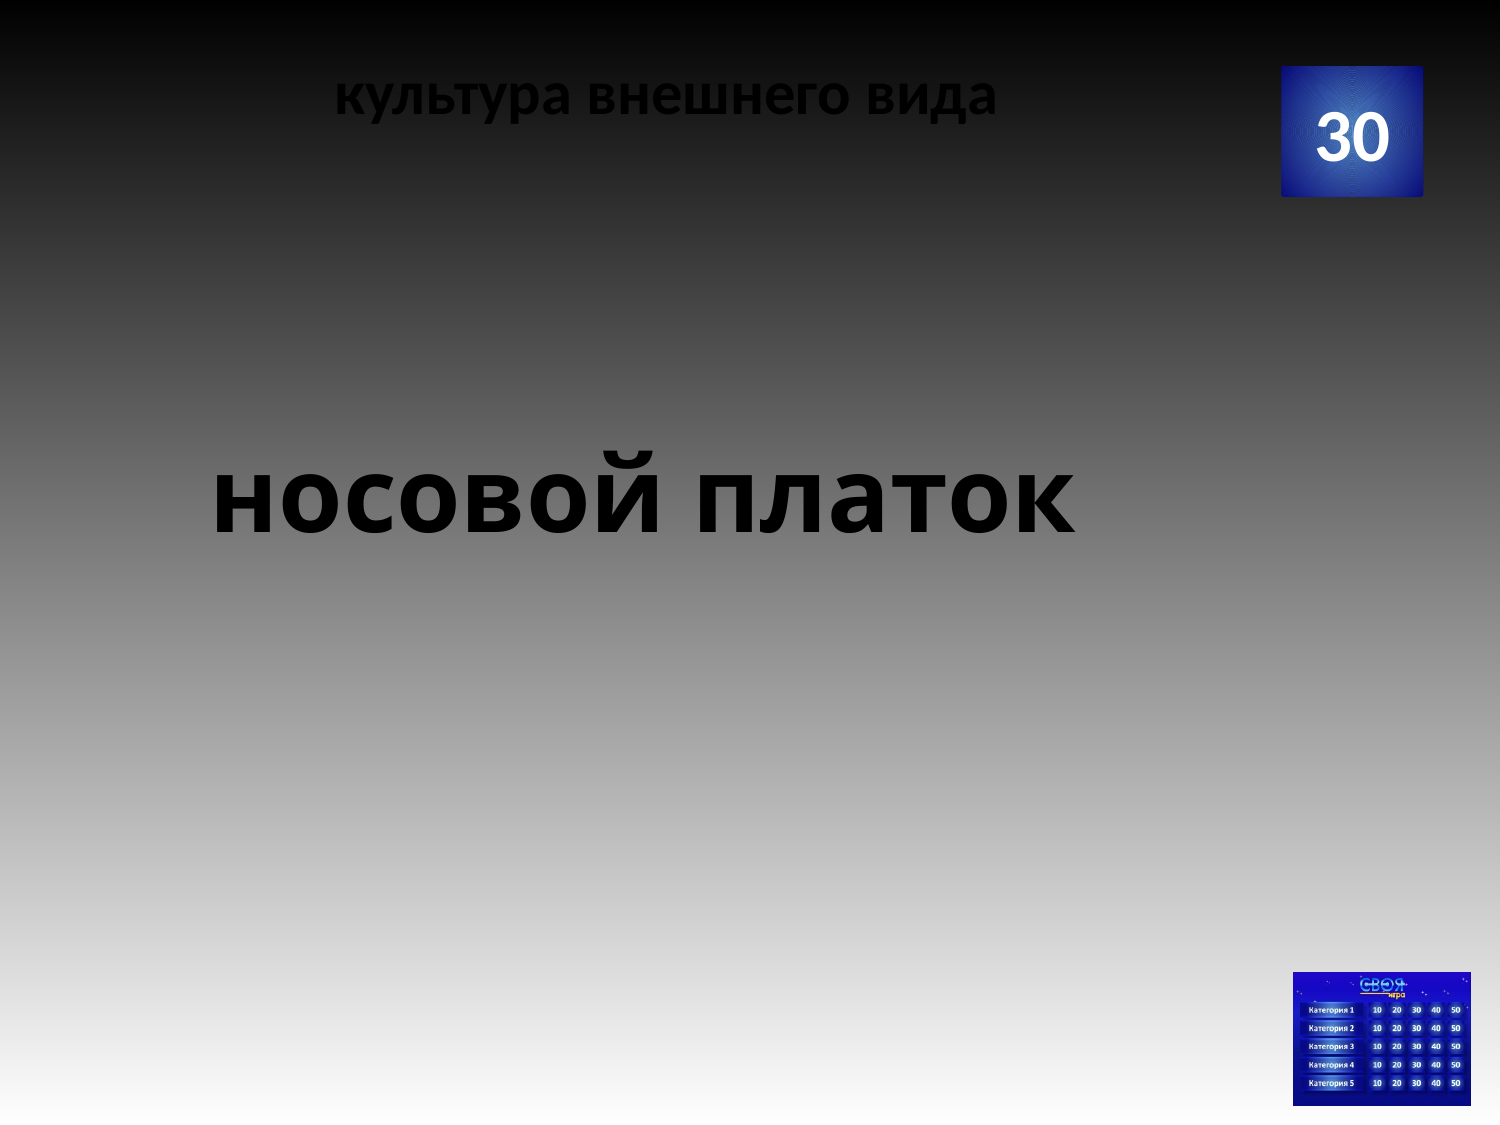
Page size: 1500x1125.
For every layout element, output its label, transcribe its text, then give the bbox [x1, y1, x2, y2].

title культура внешнего вида [75, 45, 1258, 233]
text_box 30 [1281, 66, 1424, 197]
list носовой платок [194, 420, 1425, 1000]
picture [1293, 972, 1471, 1106]
